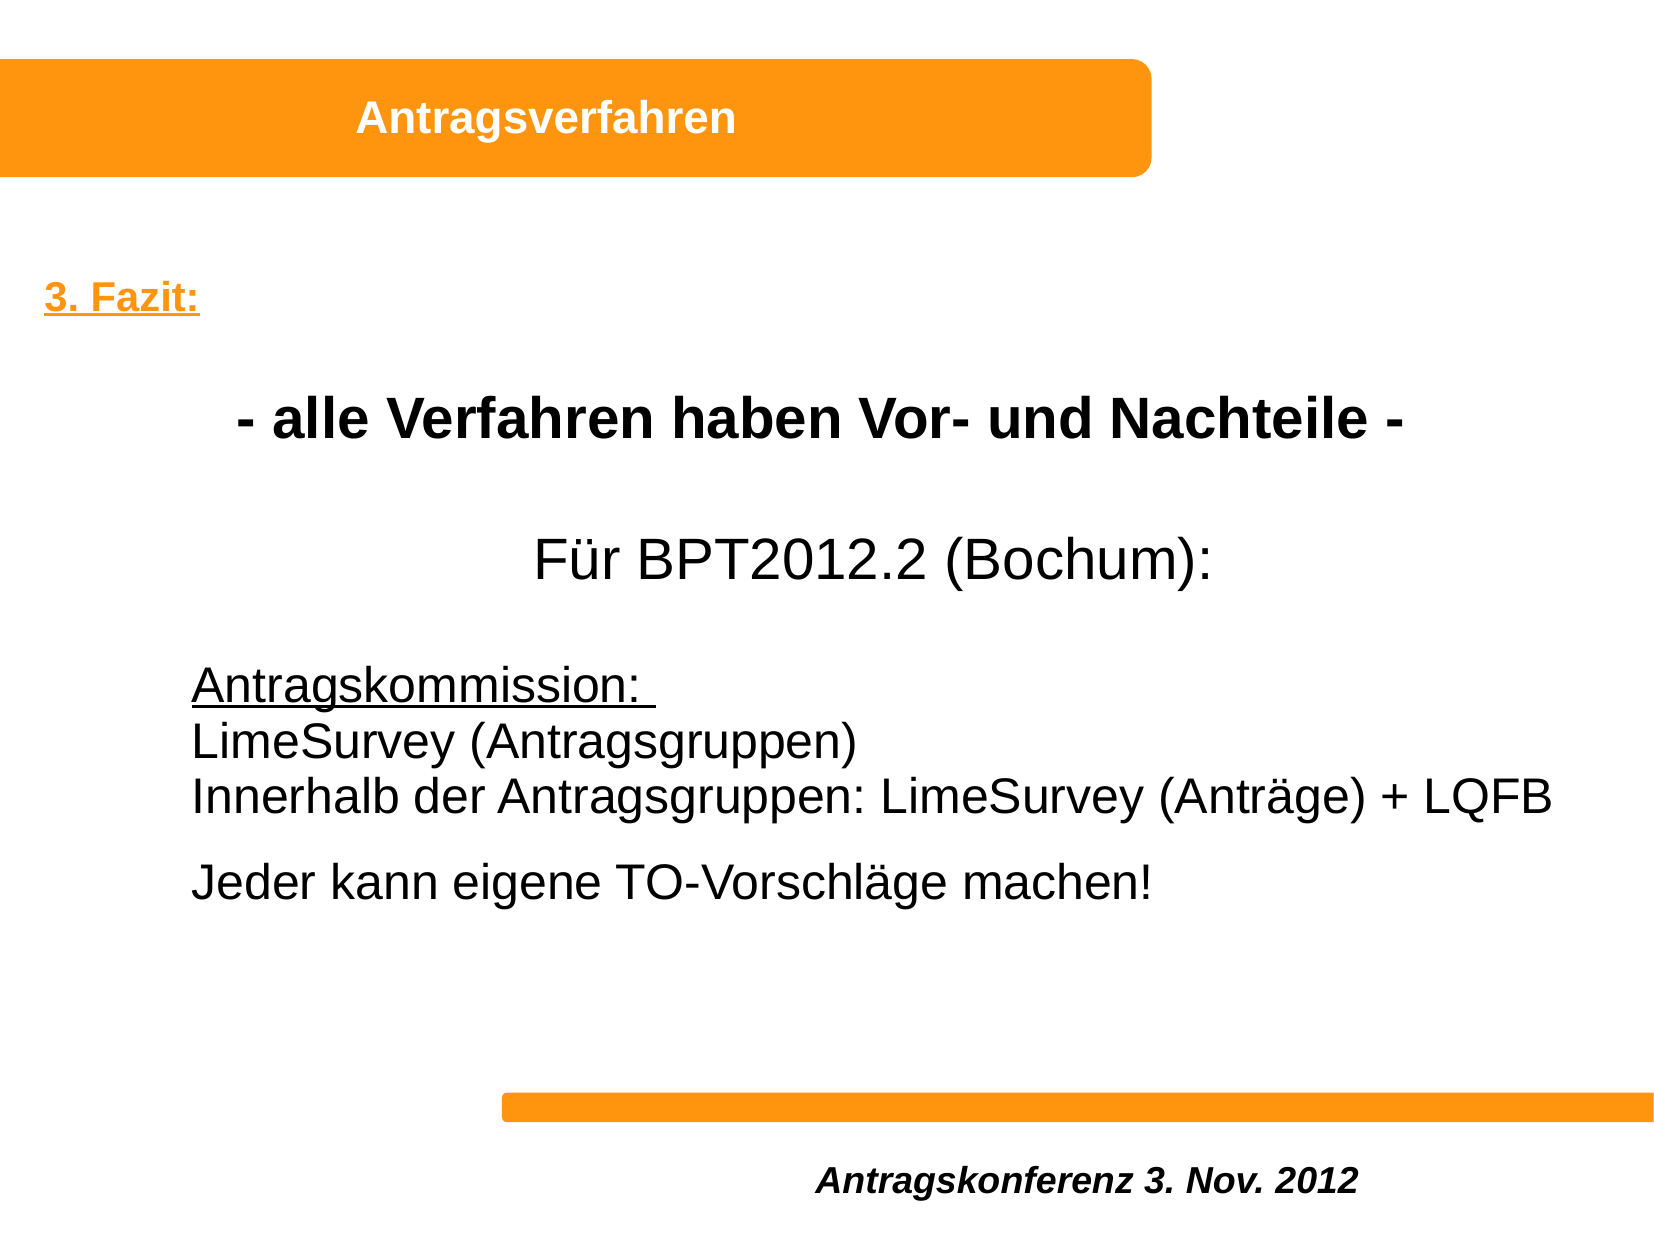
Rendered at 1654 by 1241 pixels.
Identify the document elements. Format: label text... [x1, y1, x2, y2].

text_box Für BPT2012.2 (Bochum): Antragskommission: LimeSurvey (Antragsgruppen) Innerhalb der Antragsgruppen: LimeSurvey (Anträge) + LQFB Jeder kann eigene TO-Vorschläge machen! [177, 519, 1571, 917]
text_box - alle Verfahren haben Vor- und Nachteile - [222, 378, 1424, 473]
text_box 3. Fazit: [29, 265, 827, 329]
